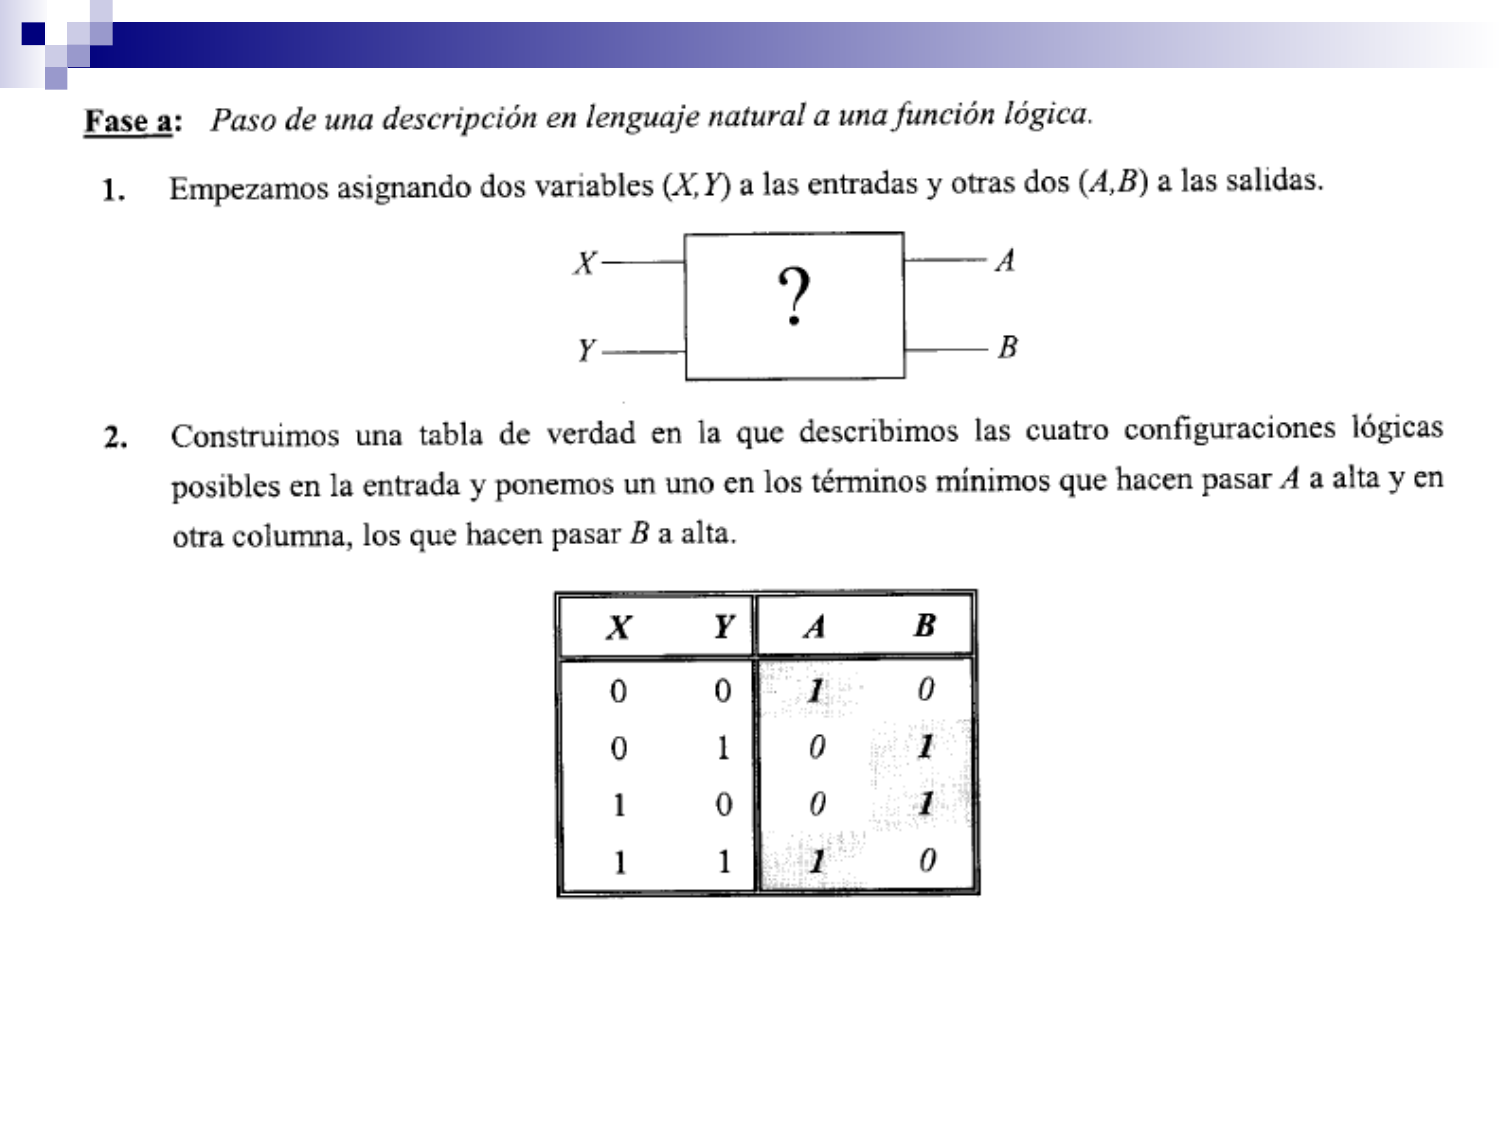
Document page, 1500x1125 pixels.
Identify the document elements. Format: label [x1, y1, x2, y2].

picture [53, 90, 1470, 928]
